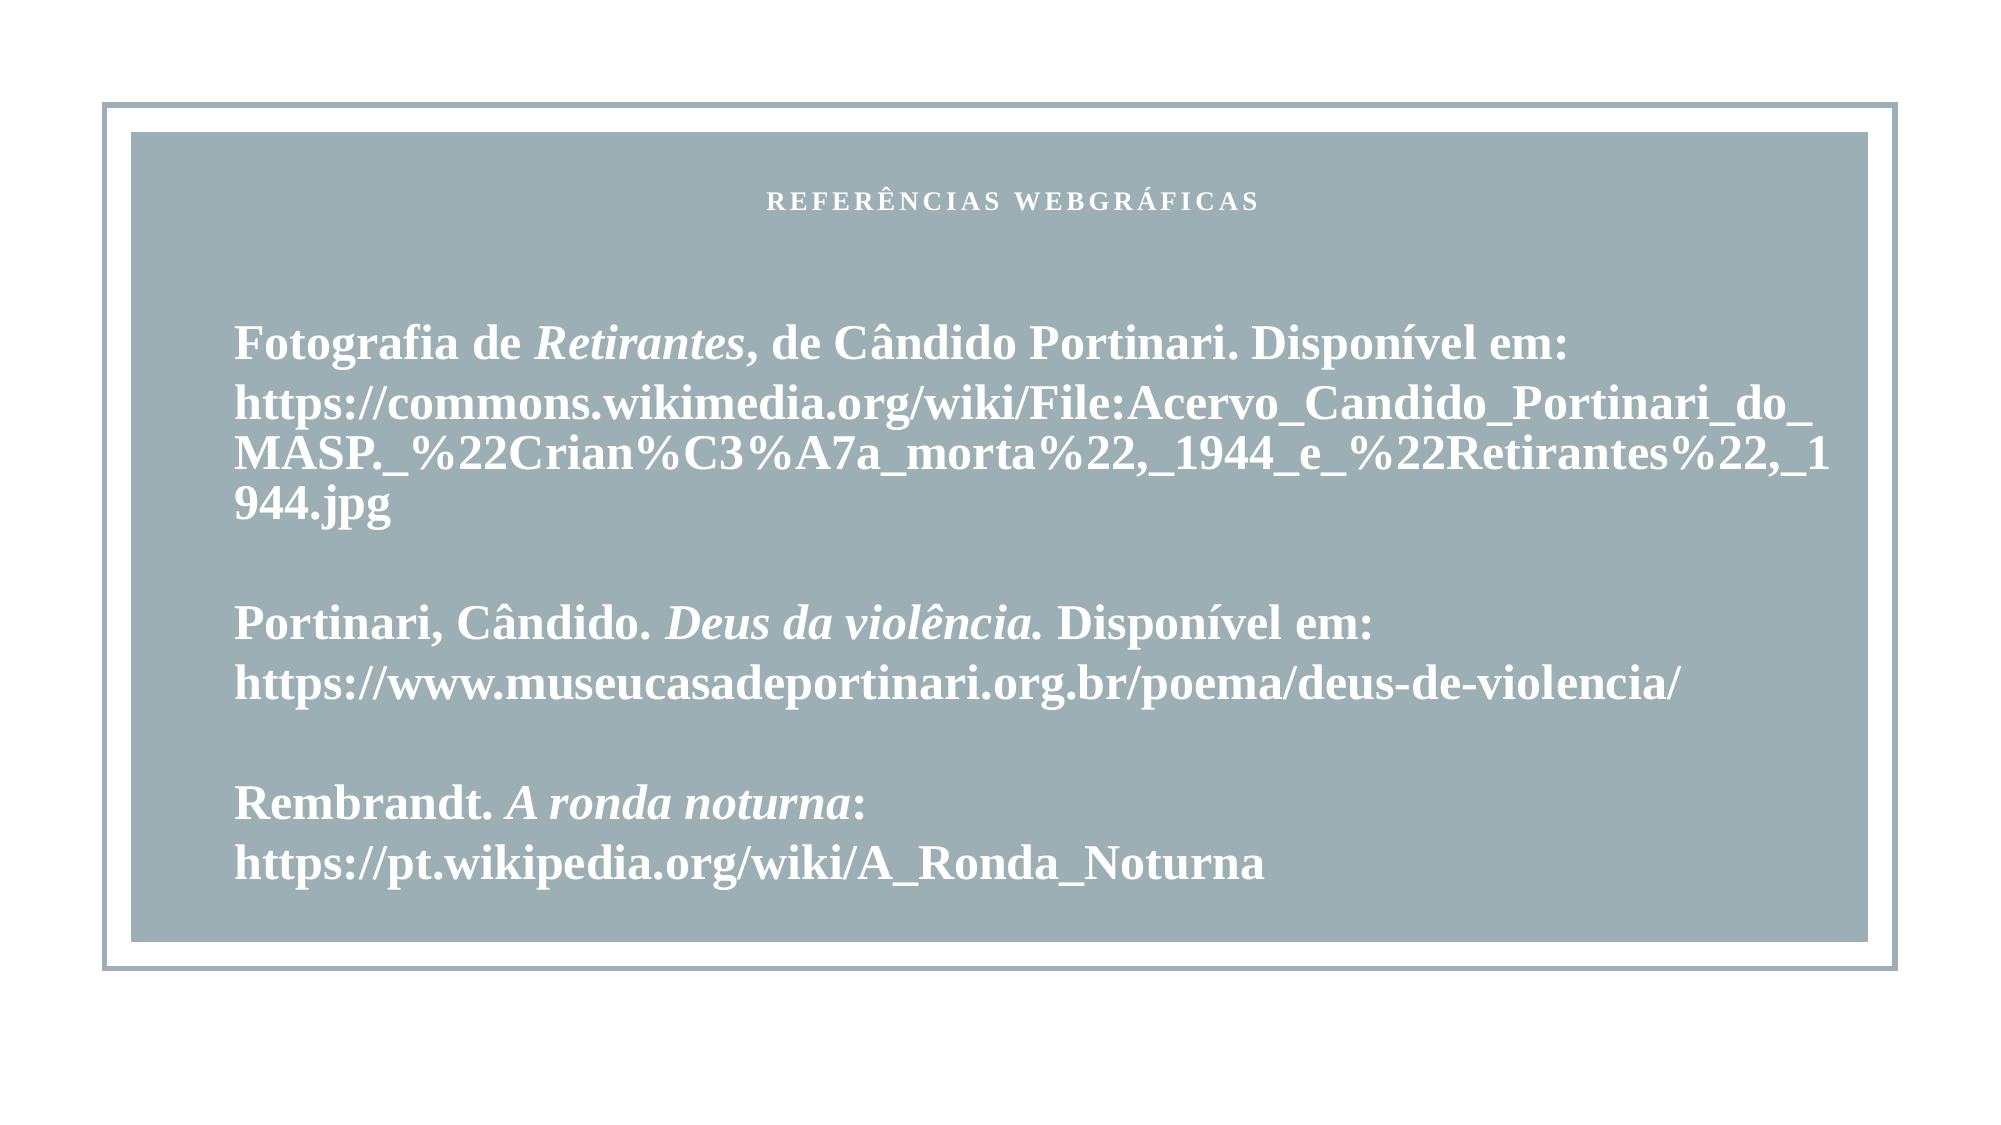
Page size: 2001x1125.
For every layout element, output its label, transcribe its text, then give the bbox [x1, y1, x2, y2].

text_box Fotografia de Retirantes, de Cândido Portinari. Disponível em: https://commons.wikimedia.org/wiki/File:Acervo_Candido_Portinari_do_MASP._%22Crian%C3%A7a_morta%22,_1944_e_%22Retirantes%22,_1944.jpg Portinari, Cândido. Deus da violência. Disponível em: https://www.museucasadeportinari.org.br/poema/deus-de-violencia/ Rembrandt. A ronda noturna: https://pt.wikipedia.org/wiki/A_Ronda_Noturna [219, 302, 1868, 978]
text_box [131, 132, 1868, 942]
title REFERÊNCIAS WEBGRÁFICAS [195, 157, 1829, 247]
